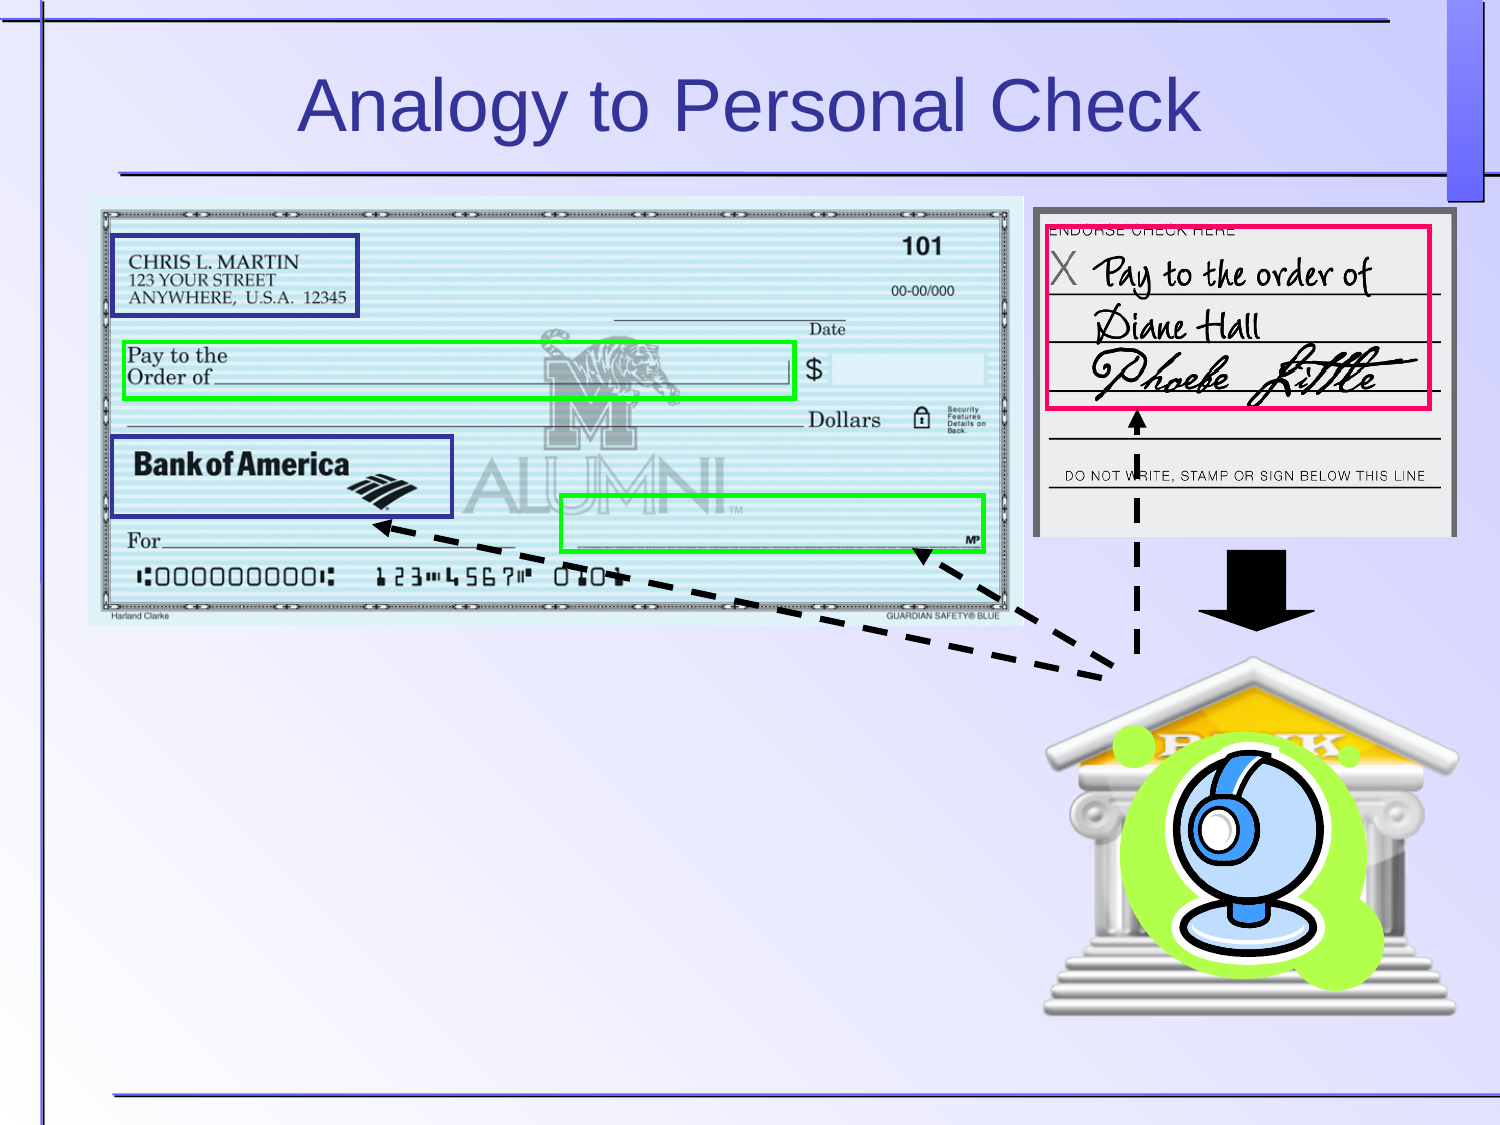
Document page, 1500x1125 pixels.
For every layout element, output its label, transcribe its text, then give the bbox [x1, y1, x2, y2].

text_box [1198, 550, 1315, 631]
picture [1021, 633, 1469, 1081]
picture [88, 196, 1024, 626]
picture [1033, 207, 1457, 537]
title Analogy to Personal Check [75, 7, 1426, 195]
